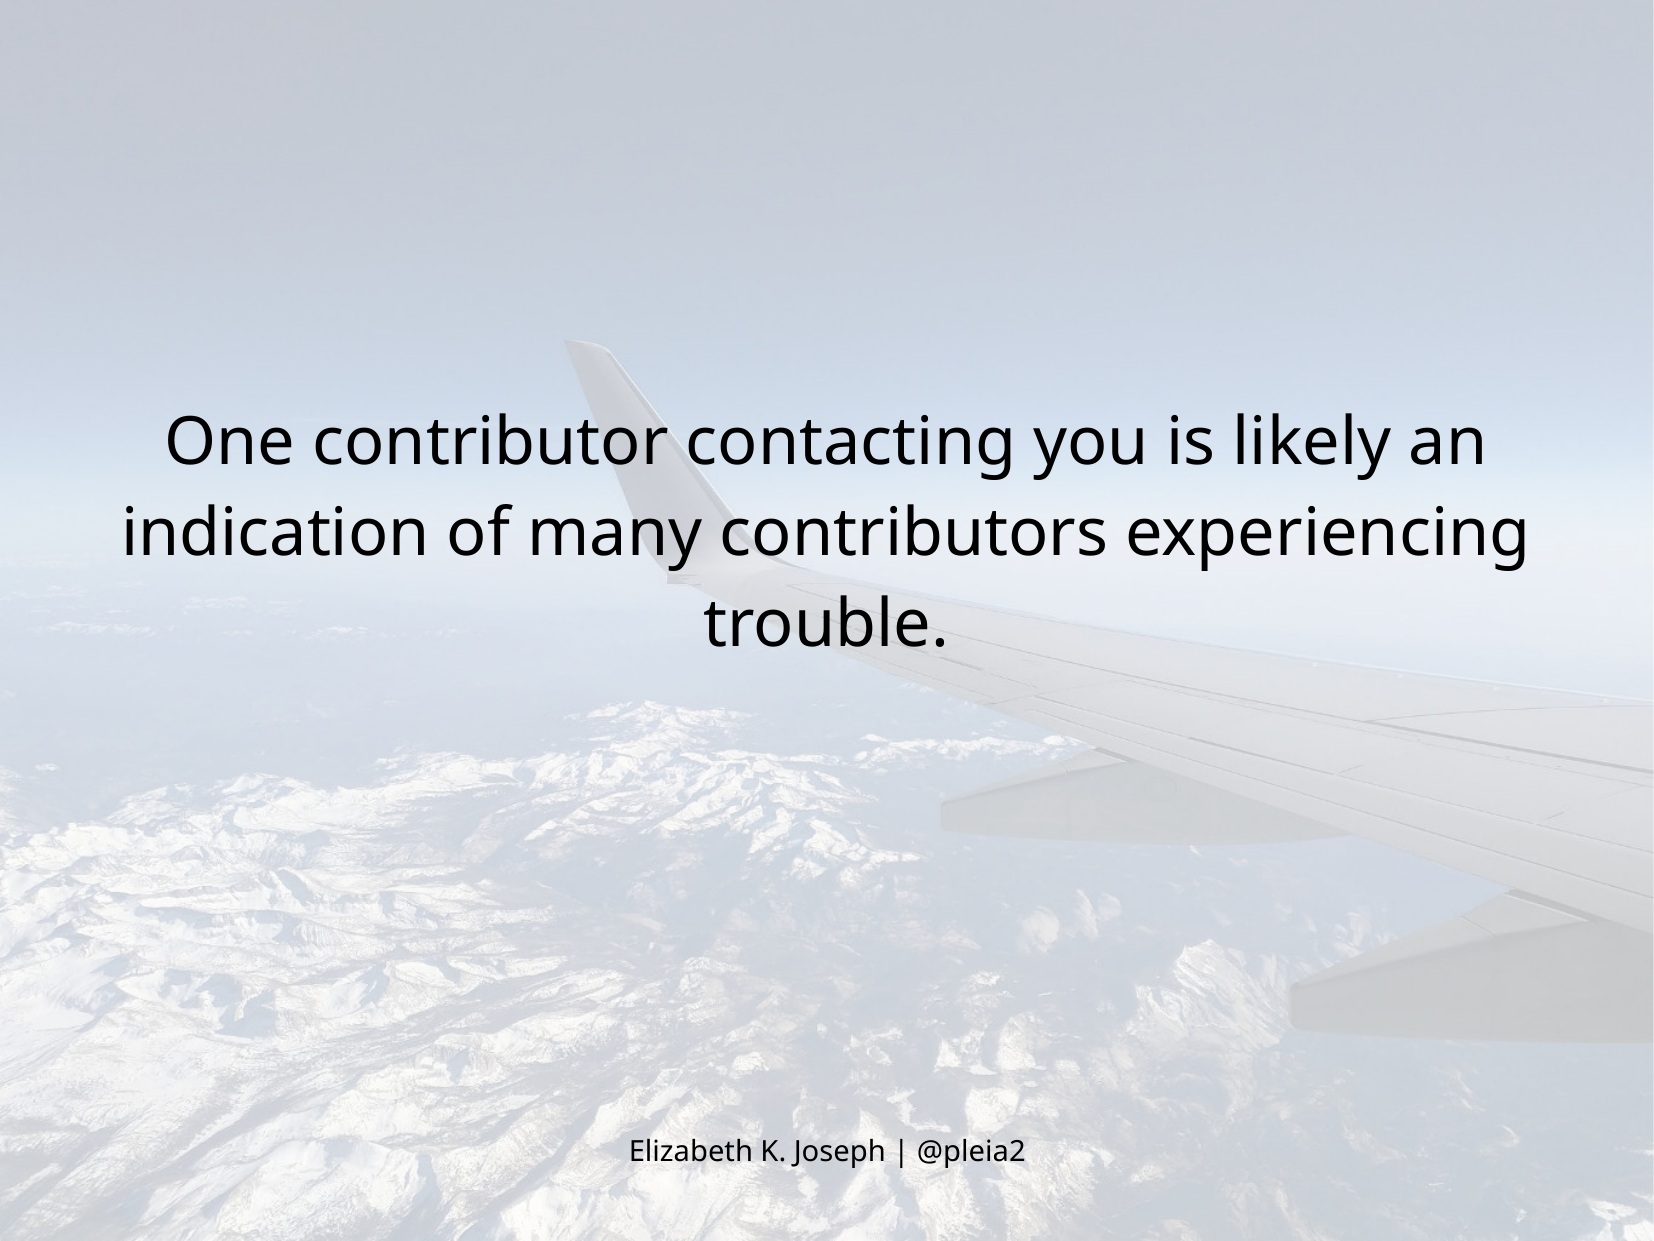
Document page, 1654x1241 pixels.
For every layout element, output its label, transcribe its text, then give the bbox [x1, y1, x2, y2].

subtitle One contributor contacting you is likely an indication of many contributors experiencing trouble. [82, 49, 1571, 1010]
picture [0, 0, 1654, 1241]
